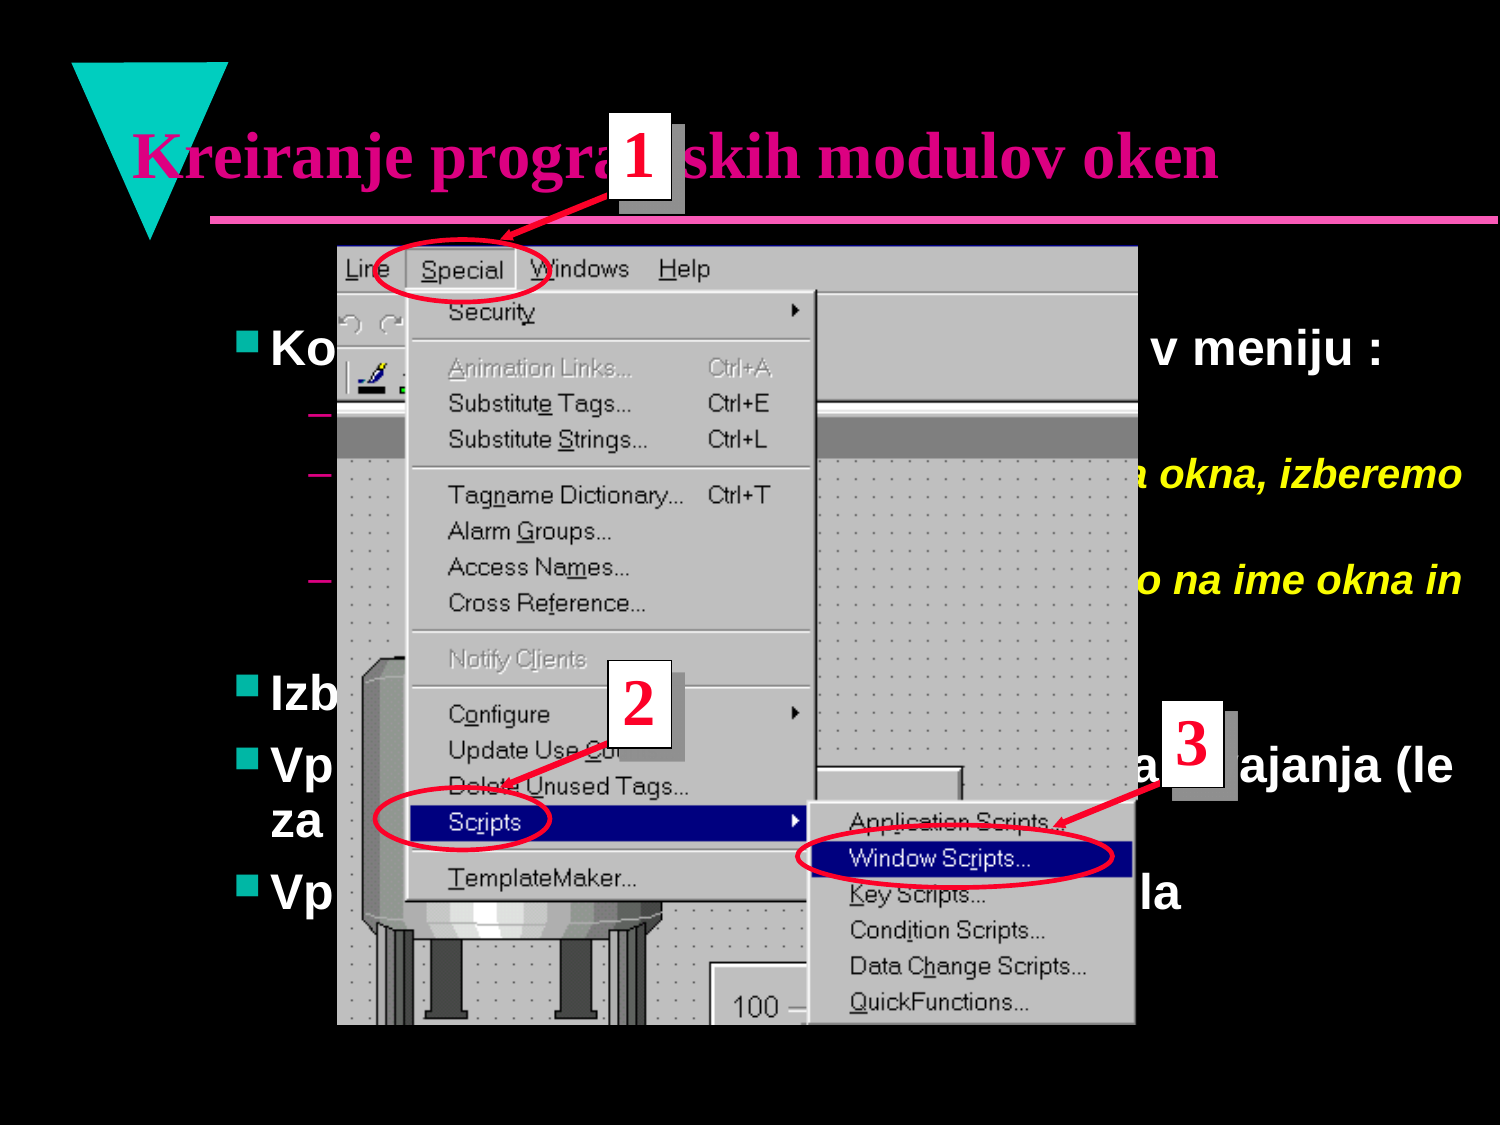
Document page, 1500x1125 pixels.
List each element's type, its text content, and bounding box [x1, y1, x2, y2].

list Ko je izbrano okno odprto, izberemo v meniju : Special/Scripts/Window Scripts Desno kliknemo v prazno polje odprtega okna, izberemo Window Scripts V raziskovalcu aplikacije desno kliknemo na ime okna in izberemo Window Scripts Izberemo tip Vpišemo časovni interval ponavljanja izvajanja (le za While Showing tip) Vpišemo ukaze programskega modula [1138, 314, 1500, 990]
chart [378, 245, 547, 299]
text_box 2 [608, 660, 672, 748]
list Ko je izbrano okno odprto, izberemo v meniju : Special/Scripts/Window Scripts Desno kliknemo v prazno polje odprtega okna, izberemo Window Scripts V raziskovalcu aplikacije desno kliknemo na ime okna in izberemo Window Scripts Izberemo tip Vpišemo časovni interval ponavljanja izvajanja (le za While Showing tip) Vpišemo ukaze programskega modula [143, 314, 337, 990]
chart [337, 245, 1138, 1026]
title Kreiranje programskih modulov oken [117, 63, 1500, 251]
text_box 3 [1160, 699, 1224, 788]
text_box 1 [608, 112, 672, 200]
